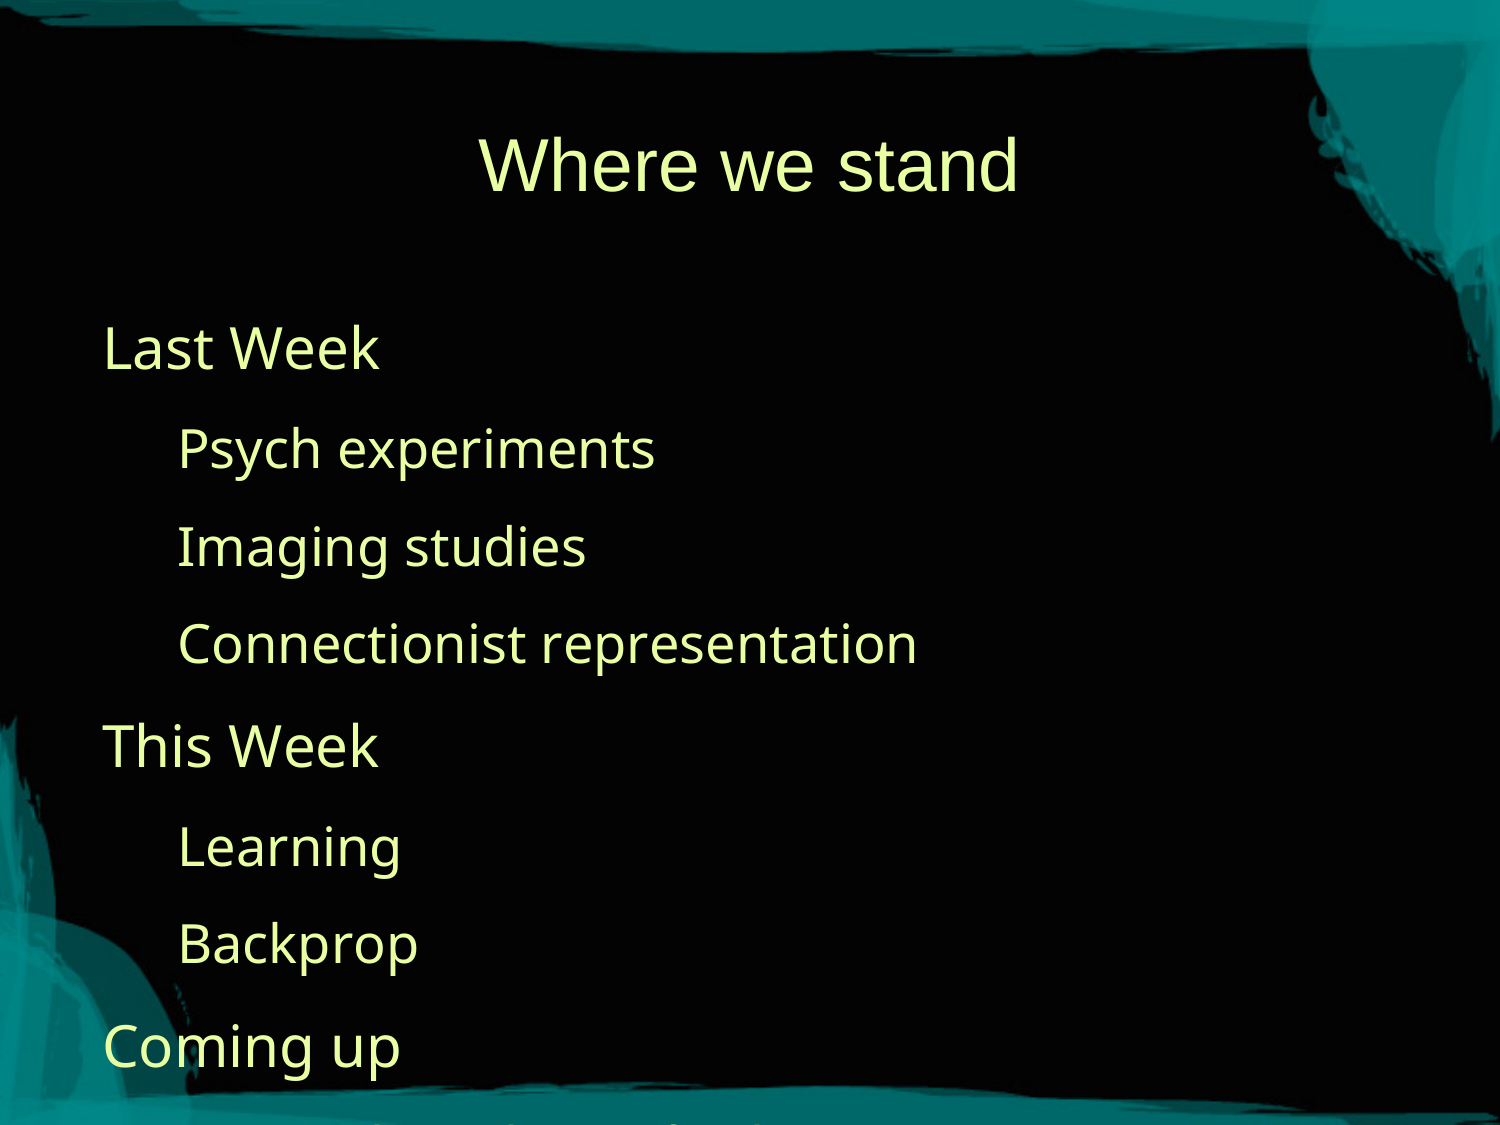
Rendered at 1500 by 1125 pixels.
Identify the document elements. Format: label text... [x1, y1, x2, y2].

title Where we stand [87, 69, 1413, 263]
list Last Week Psych experiments Imaging studies Connectionist representation This Week Learning Backprop Coming up Neurophysiology of color [87, 299, 1413, 1109]
picture [0, 0, 1500, 1125]
